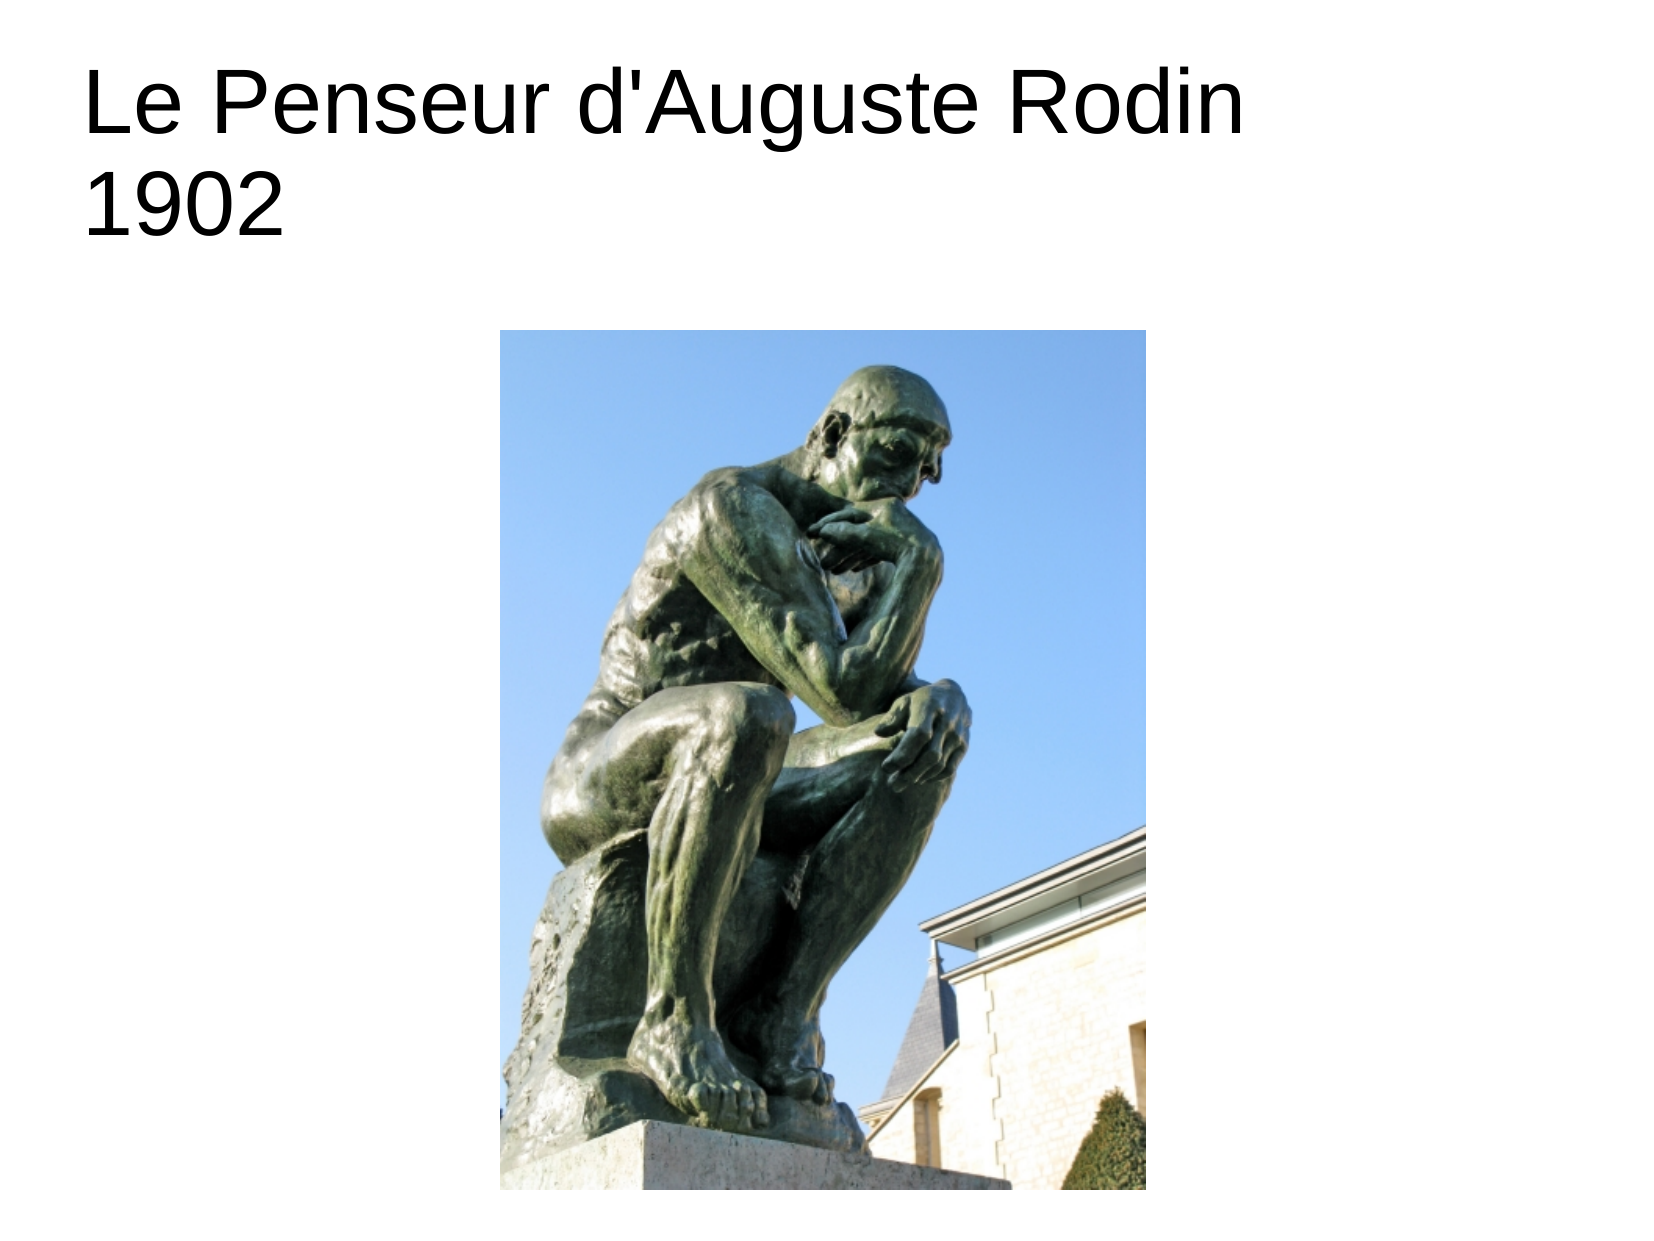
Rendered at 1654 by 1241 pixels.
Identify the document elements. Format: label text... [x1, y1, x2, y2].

picture [500, 330, 1146, 1191]
title Le Penseur d'Auguste Rodin 1902 [82, 49, 1571, 257]
